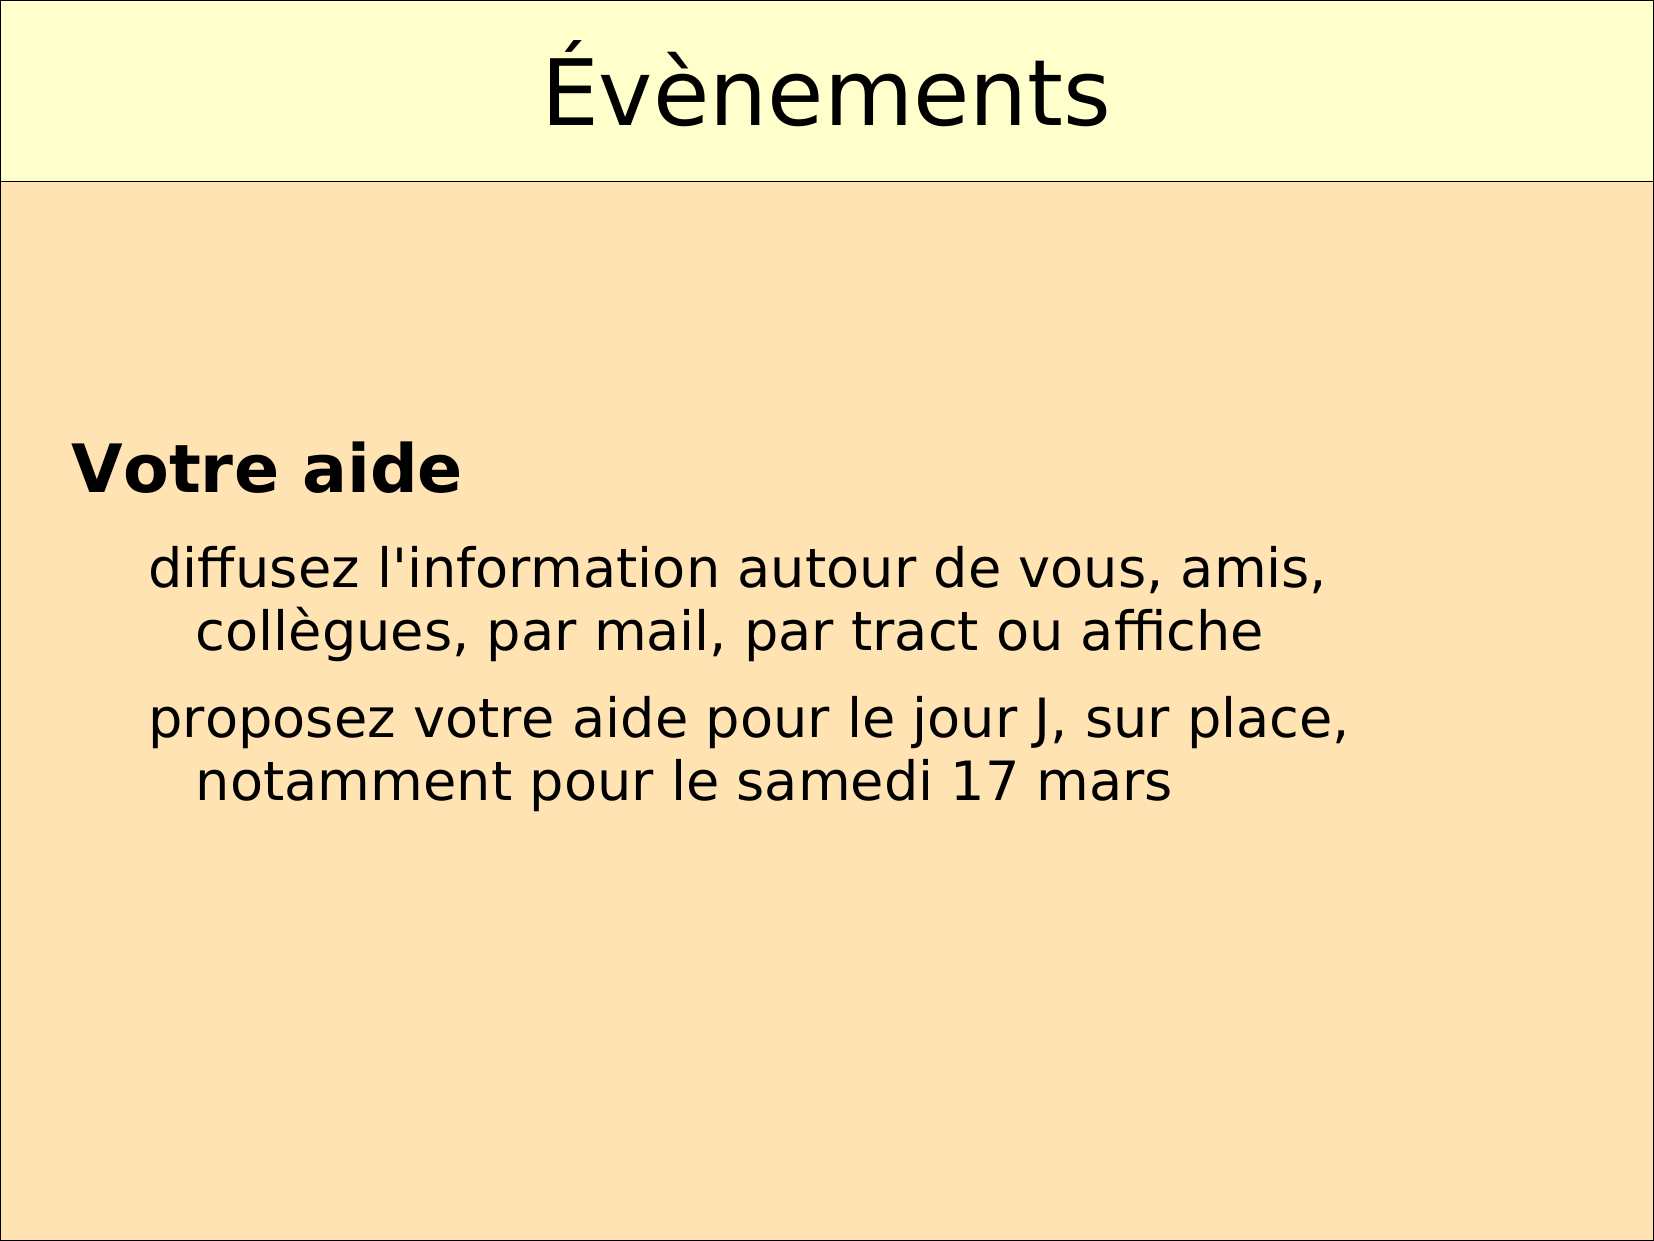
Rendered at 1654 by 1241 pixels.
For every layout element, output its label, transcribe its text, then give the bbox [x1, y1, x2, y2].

title Évènements [0, 33, 1654, 154]
list Votre aide diffusez l'information autour de vous, amis, collègues, par mail, par tract ou affiche proposez votre aide pour le jour J, sur place, notamment pour le samedi 17 mars [54, 430, 1607, 878]
